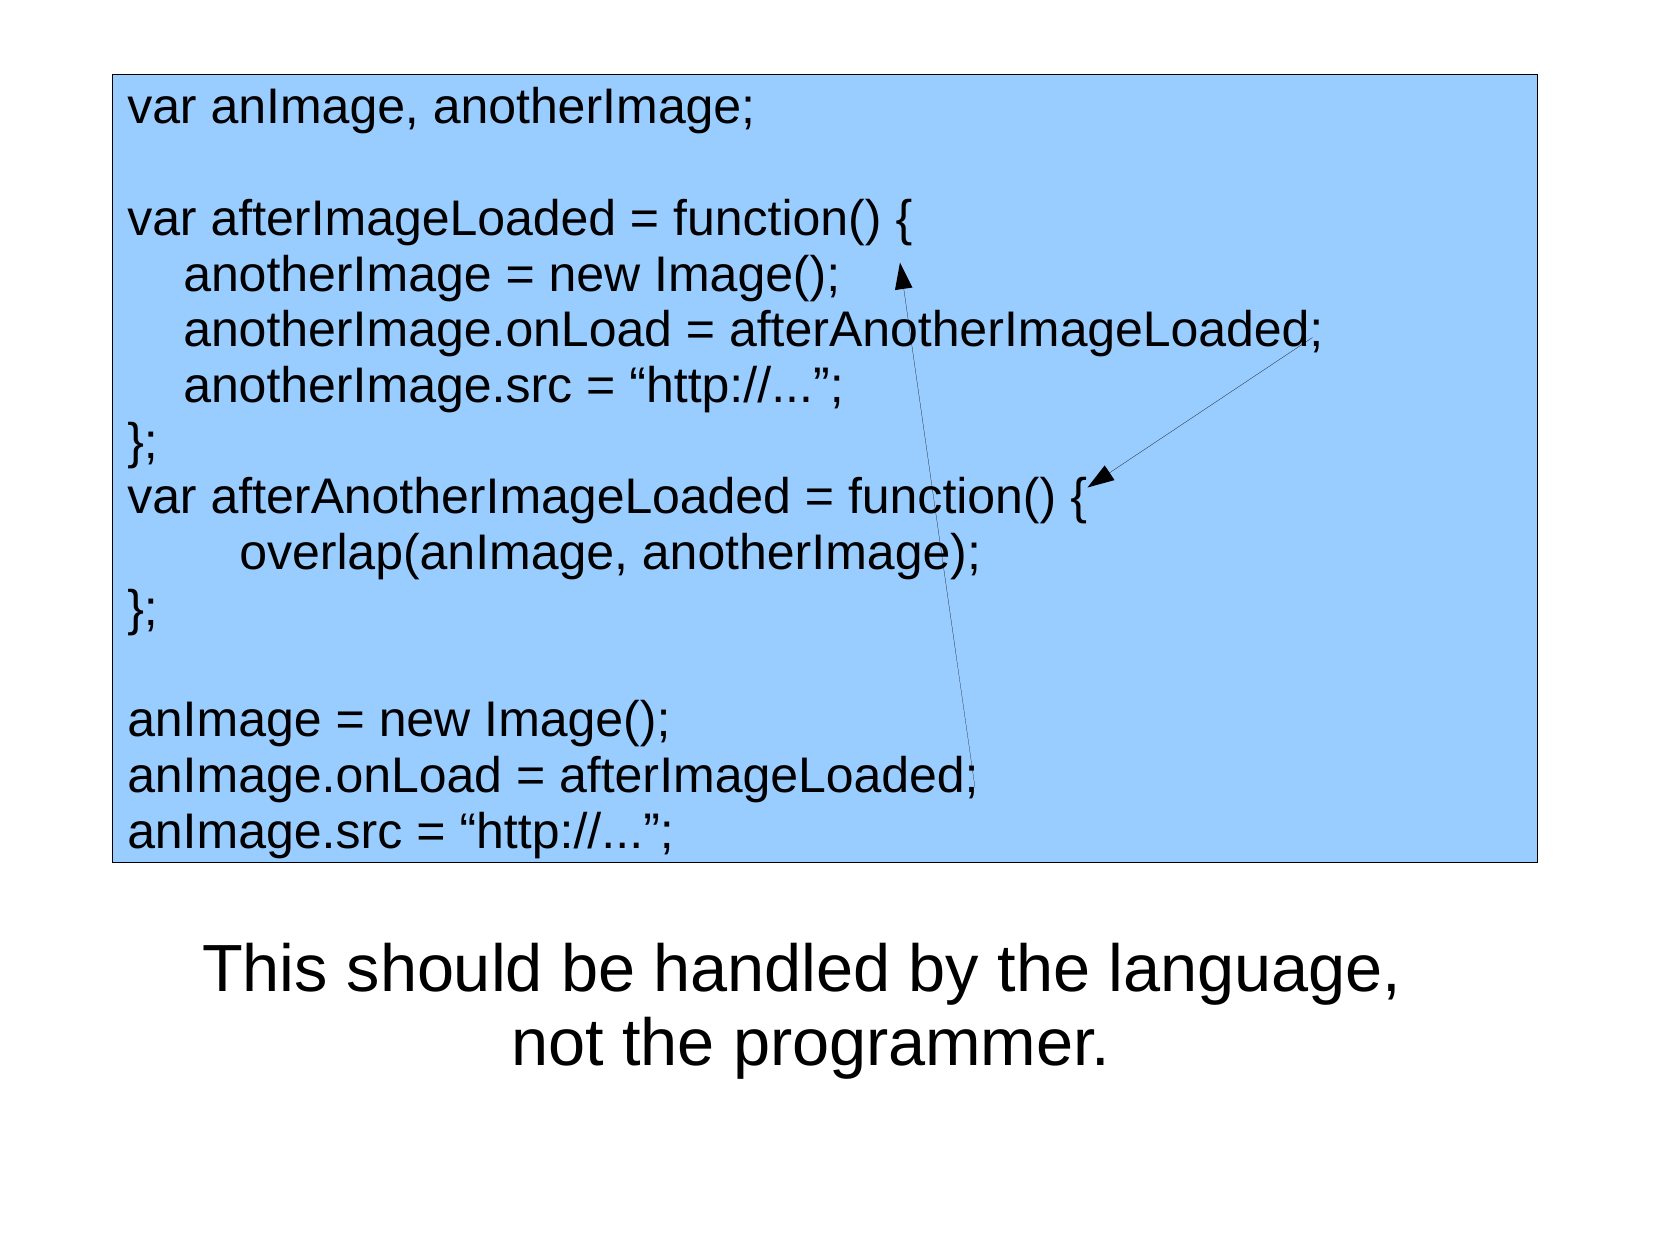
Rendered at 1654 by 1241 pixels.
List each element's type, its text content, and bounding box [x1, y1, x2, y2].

text_box var anImage, anotherImage; var afterImageLoaded = function() { anotherImage = new Image(); anotherImage.onLoad = afterAnotherImageLoaded; anotherImage.src = “http://...”; }; var afterAnotherImageLoaded = function() { overlap(anImage, anotherImage); }; anImage = new Image(); anImage.onLoad = afterImageLoaded; anImage.src = “http://...”; [112, 74, 1538, 863]
text_box This should be handled by the language, not the programmer. [187, 923, 1498, 1088]
